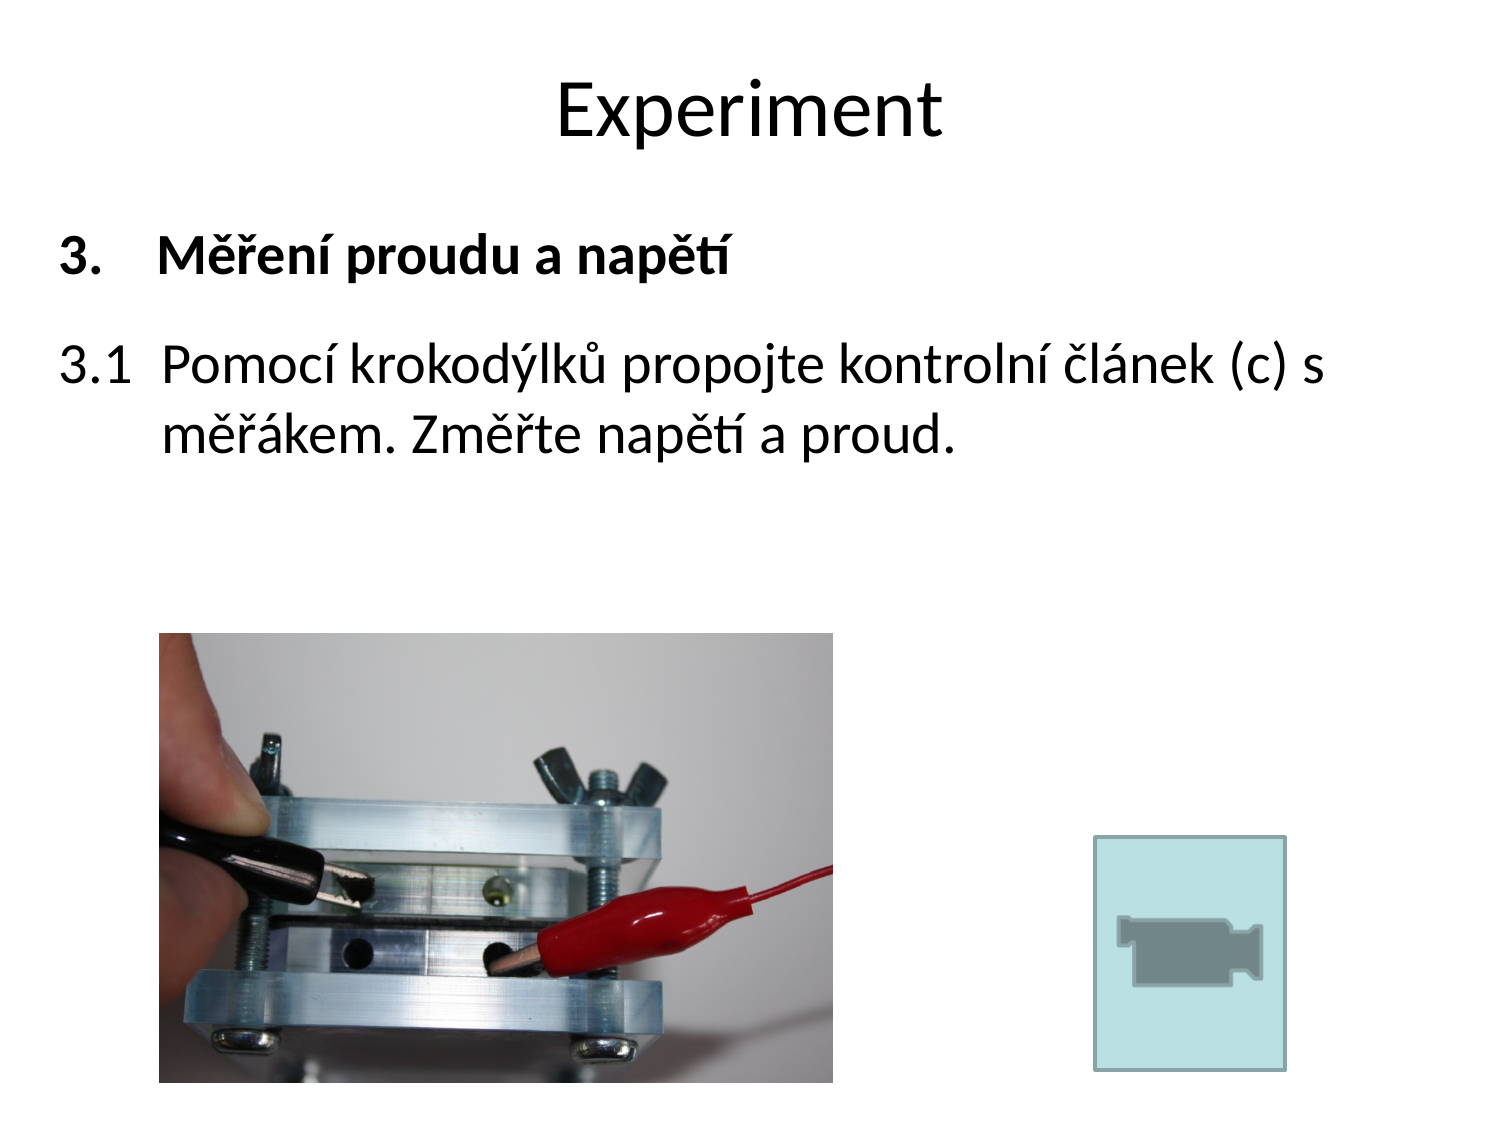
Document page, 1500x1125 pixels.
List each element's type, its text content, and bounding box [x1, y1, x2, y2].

text_box 3. Měření proudu a napětí 3.1 Pomocí krokodýlků propojte kontrolní článek (c) s měřákem. Změřte napětí a proud. [44, 208, 1492, 754]
picture [1092, 834, 1288, 1073]
picture [159, 633, 833, 1083]
title Experiment [75, 45, 1426, 161]
